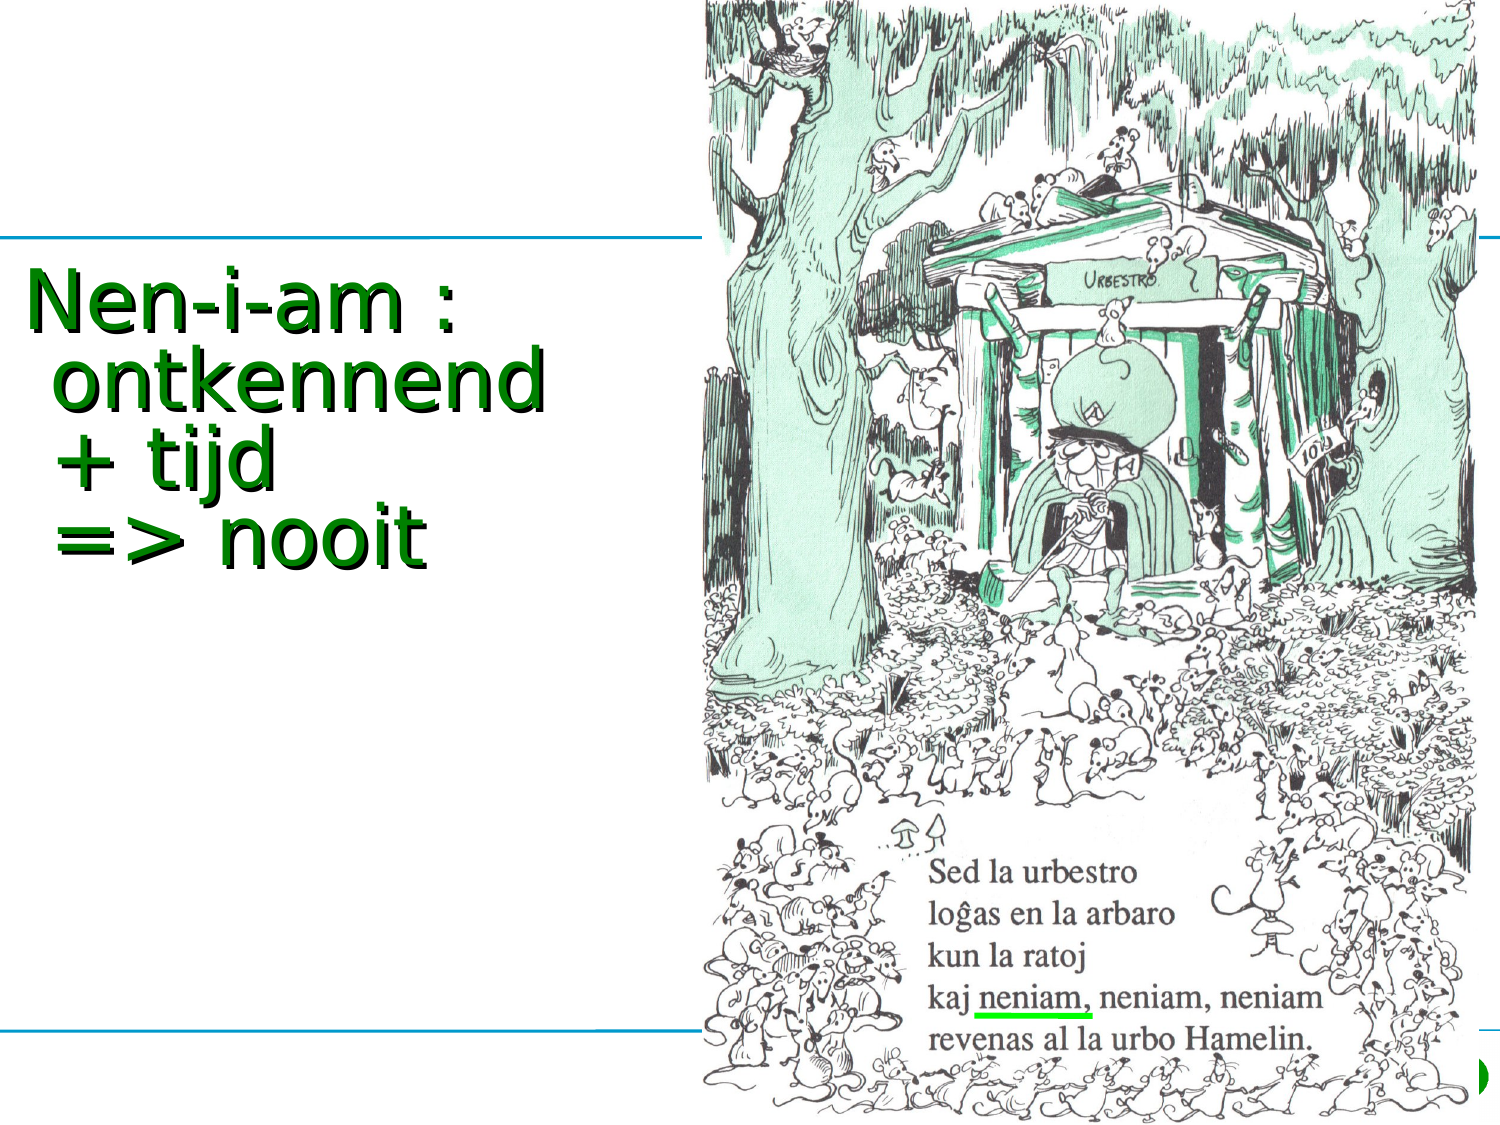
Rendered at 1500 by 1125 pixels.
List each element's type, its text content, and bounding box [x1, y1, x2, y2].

title Nen-i-am : ontkennend + tijd => nooit [22, 254, 702, 594]
picture [702, 0, 1500, 1125]
